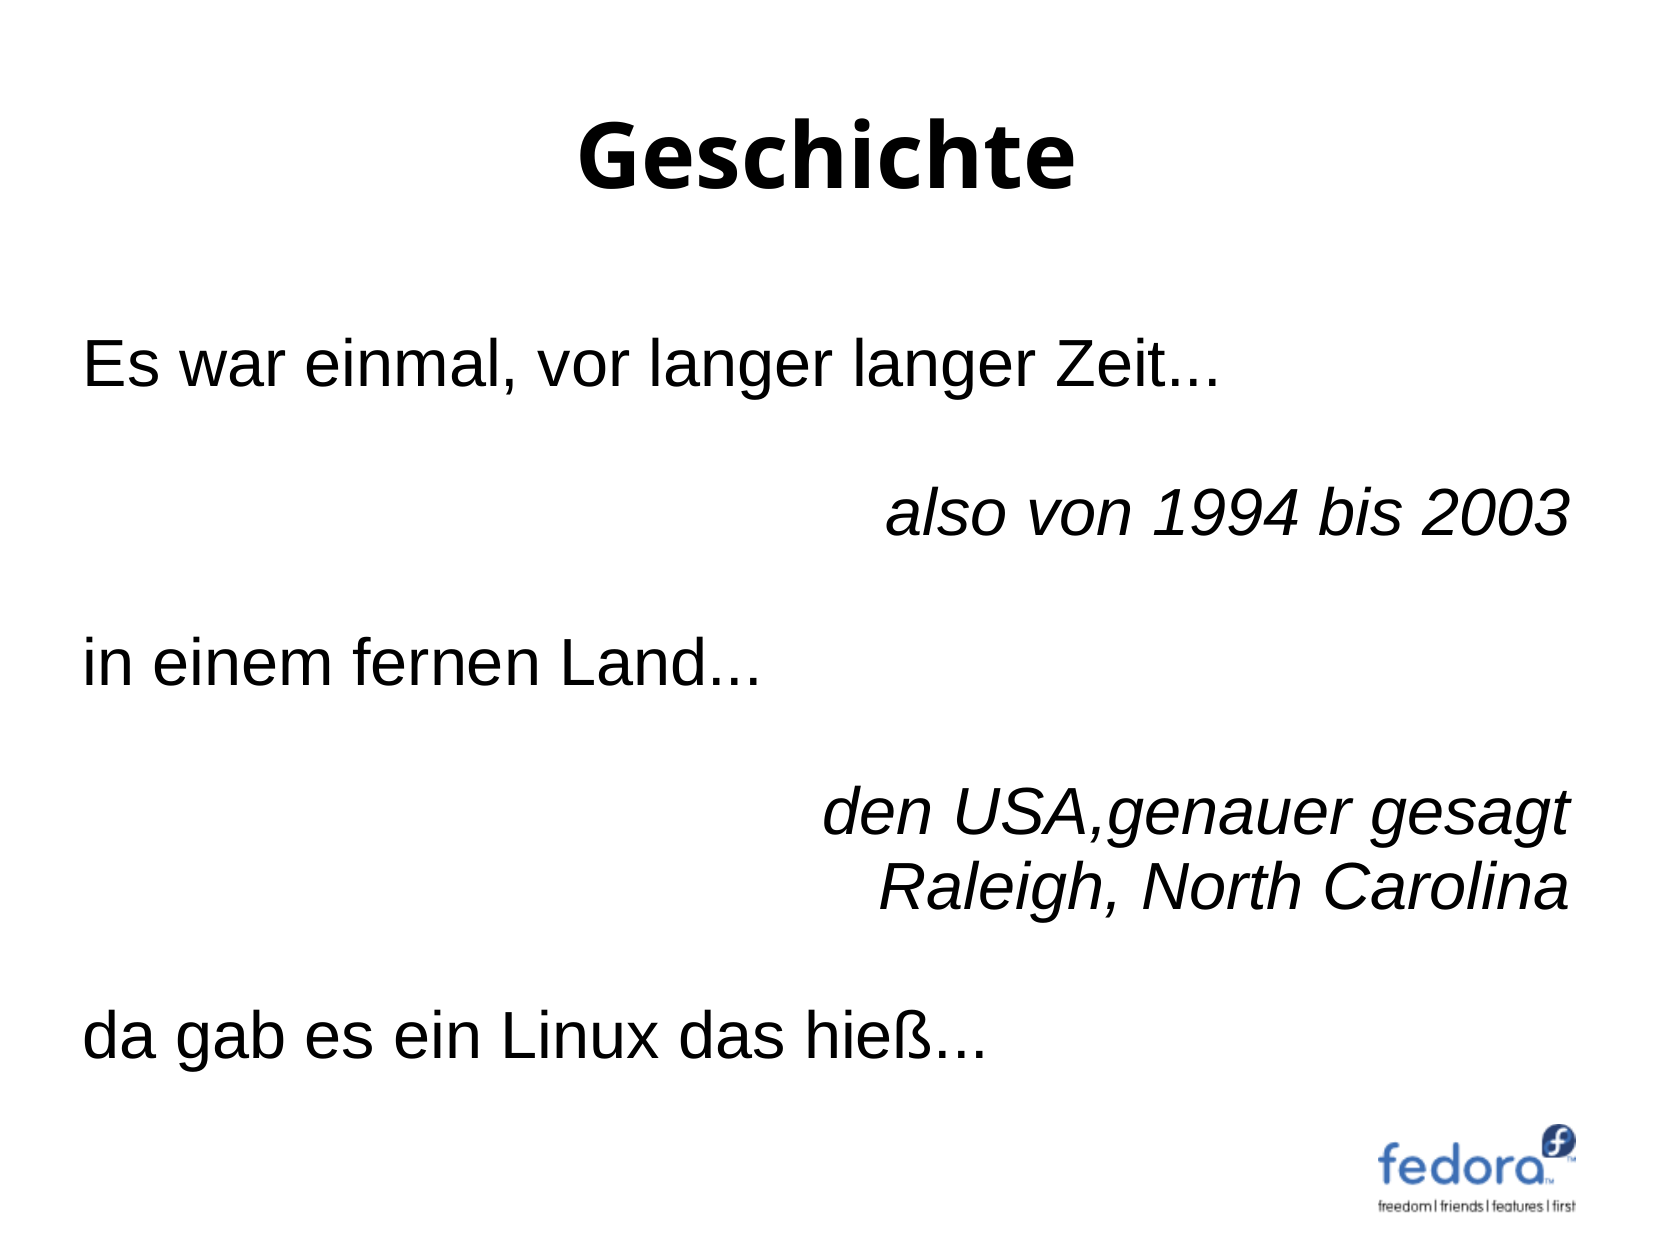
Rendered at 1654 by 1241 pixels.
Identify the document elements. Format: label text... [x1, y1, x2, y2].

picture [1378, 1124, 1576, 1214]
subtitle Es war einmal, vor langer langer Zeit... also von 1994 bis 2003 in einem fernen Land... den USA,genauer gesagt Raleigh, North Carolina da gab es ein Linux das hieß... [82, 297, 1571, 1102]
title Geschichte [82, 49, 1571, 257]
